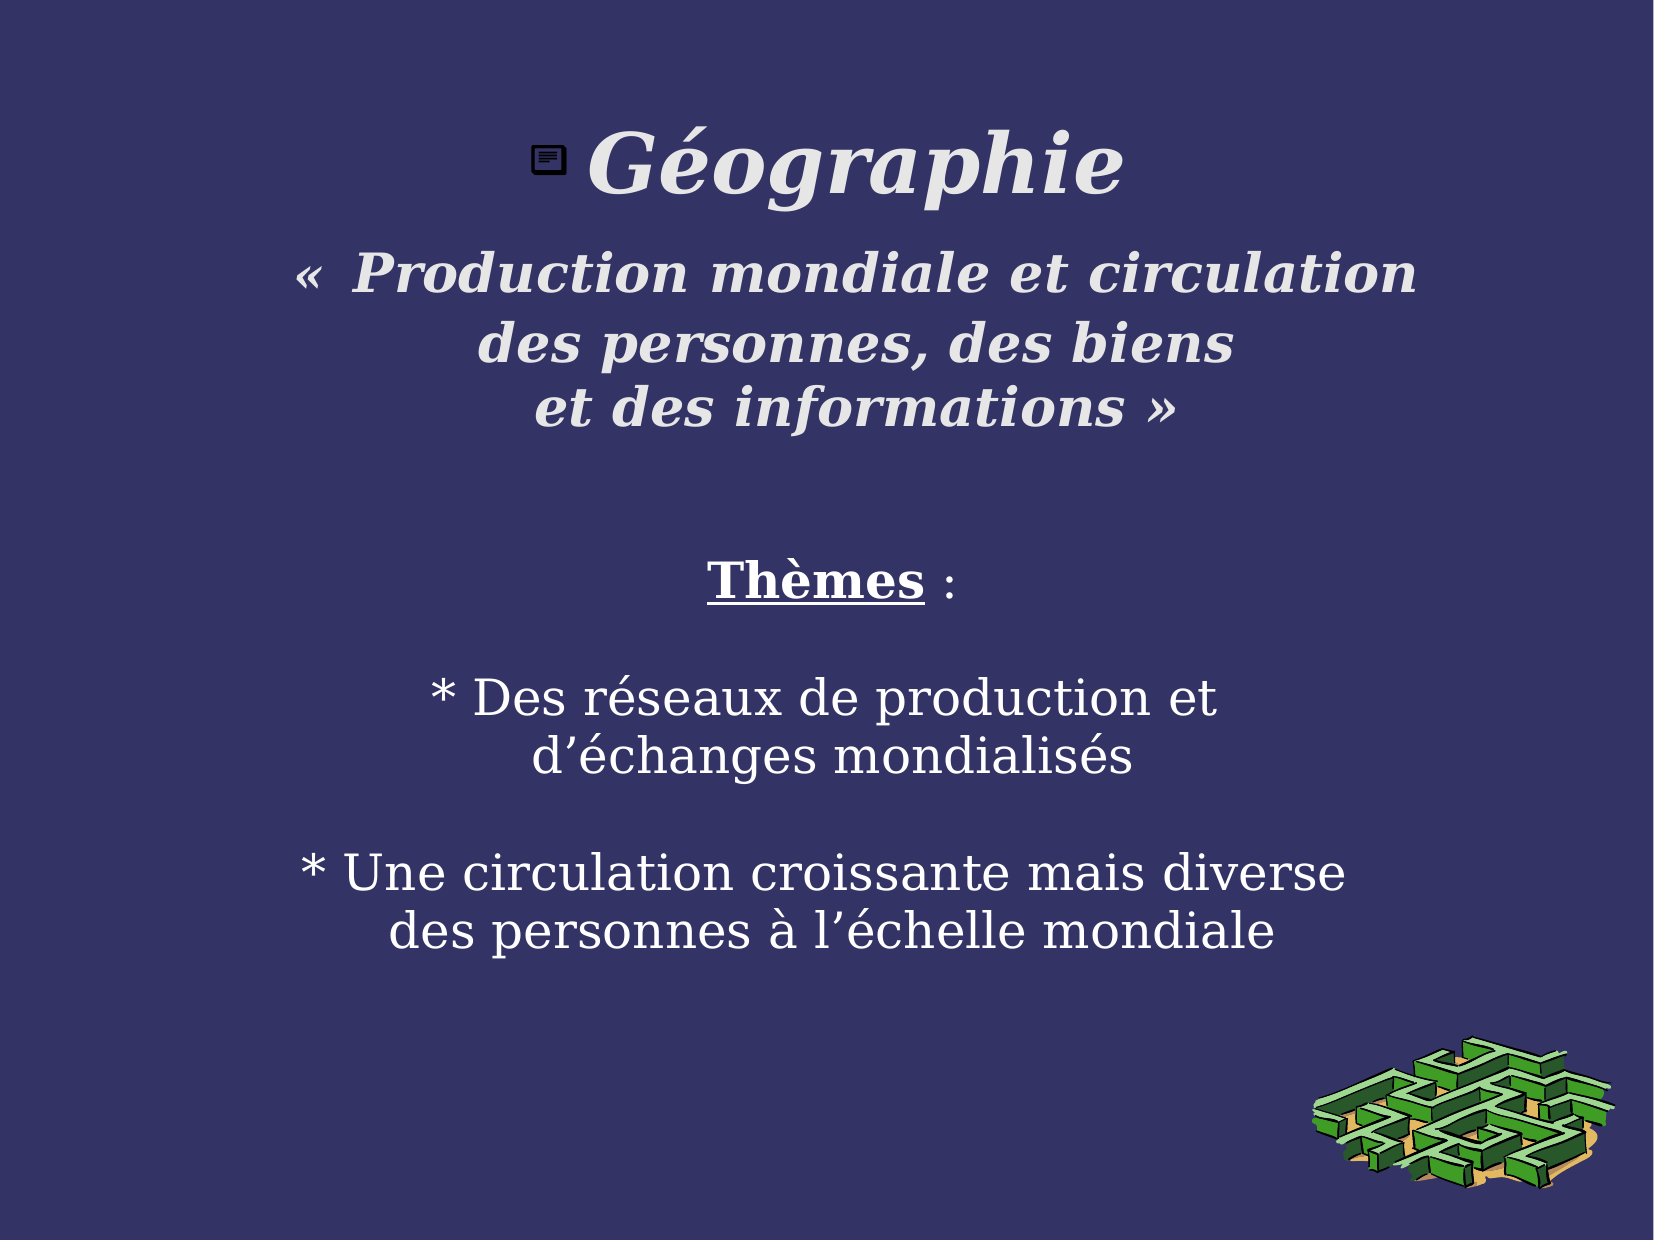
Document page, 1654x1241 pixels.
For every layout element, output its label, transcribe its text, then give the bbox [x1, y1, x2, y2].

text_box Thèmes : * Des réseaux de production et d’échanges mondialisés * Une circulation croissante mais diverse des personnes à l’échelle mondiale [177, 496, 1489, 962]
title Géographie « Production mondiale et circulation des personnes, des biens et des informations » [121, 34, 1534, 521]
